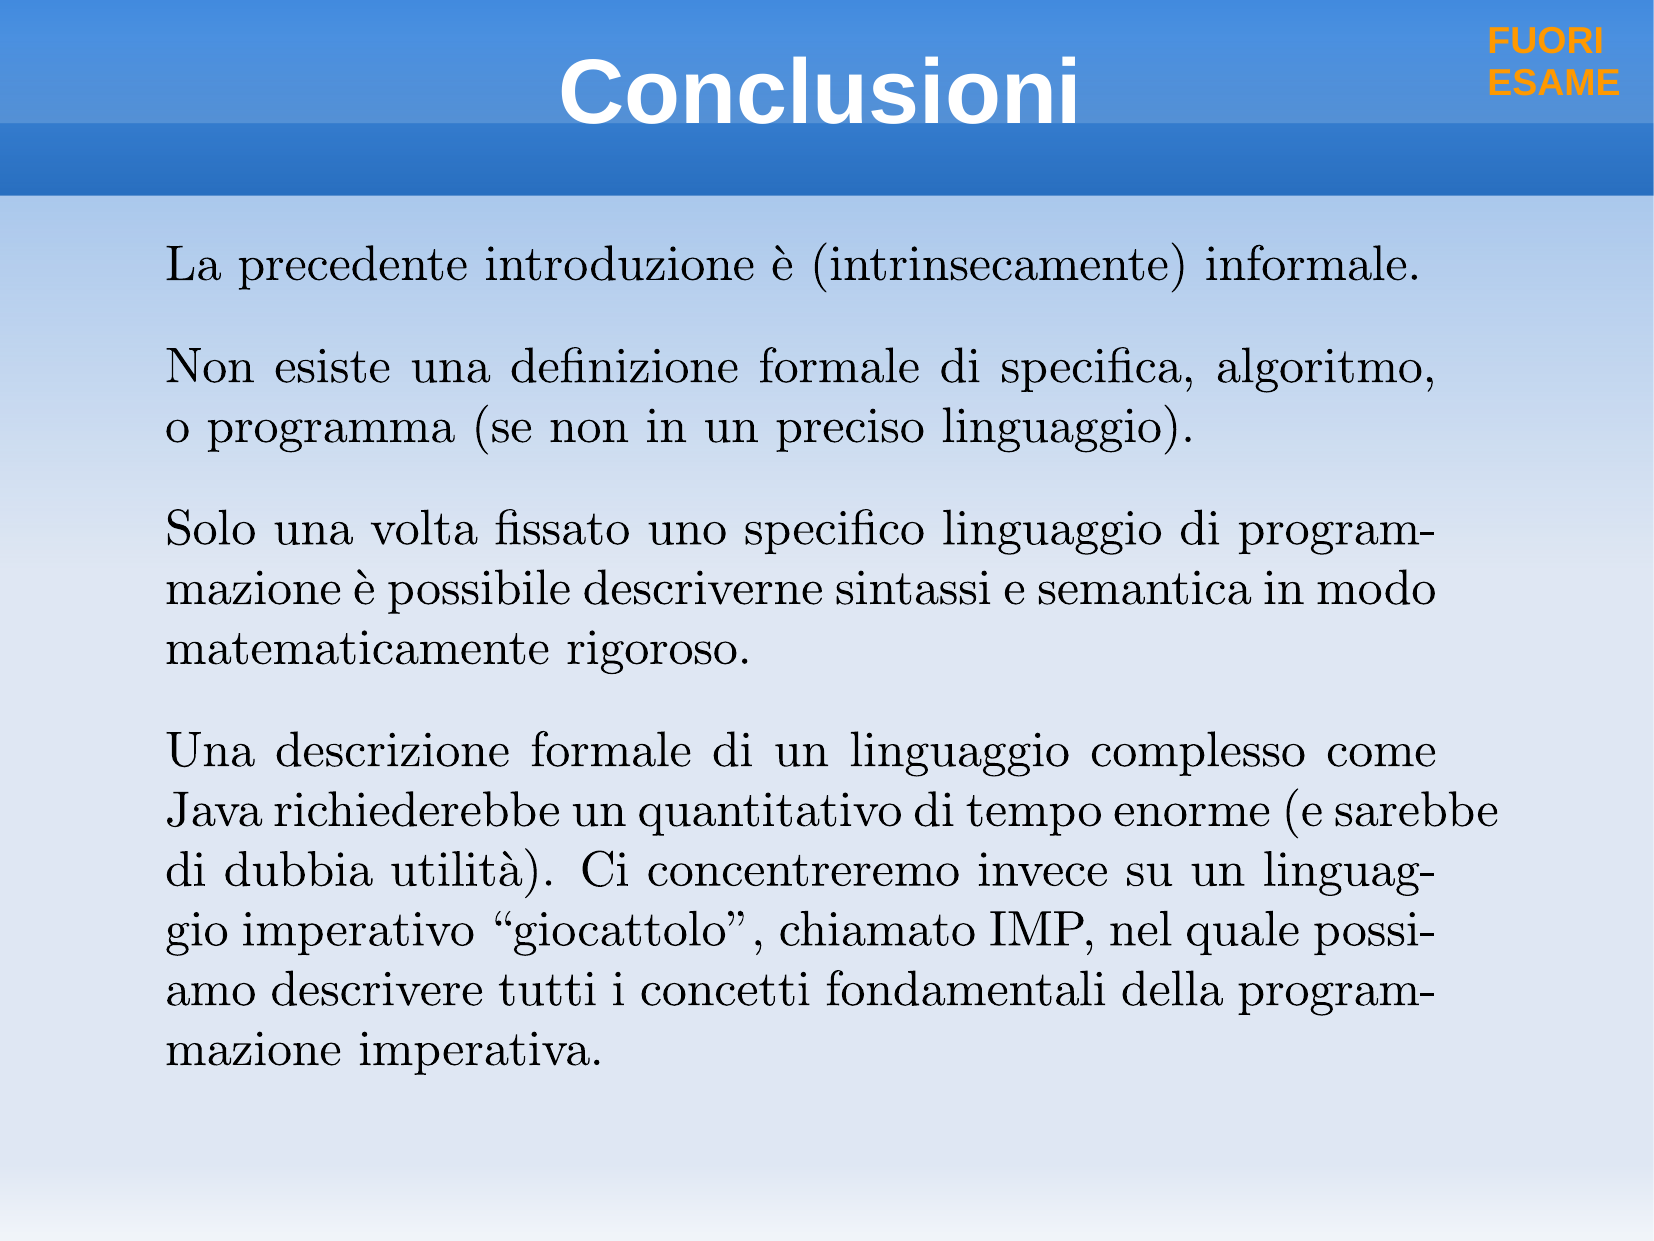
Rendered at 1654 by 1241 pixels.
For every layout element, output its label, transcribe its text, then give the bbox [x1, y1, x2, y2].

text_box FUORI ESAME [1472, 11, 1636, 111]
title Conclusioni [76, 0, 1565, 196]
text_box [165, 242, 1499, 1075]
picture [0, 0, 1654, 1241]
